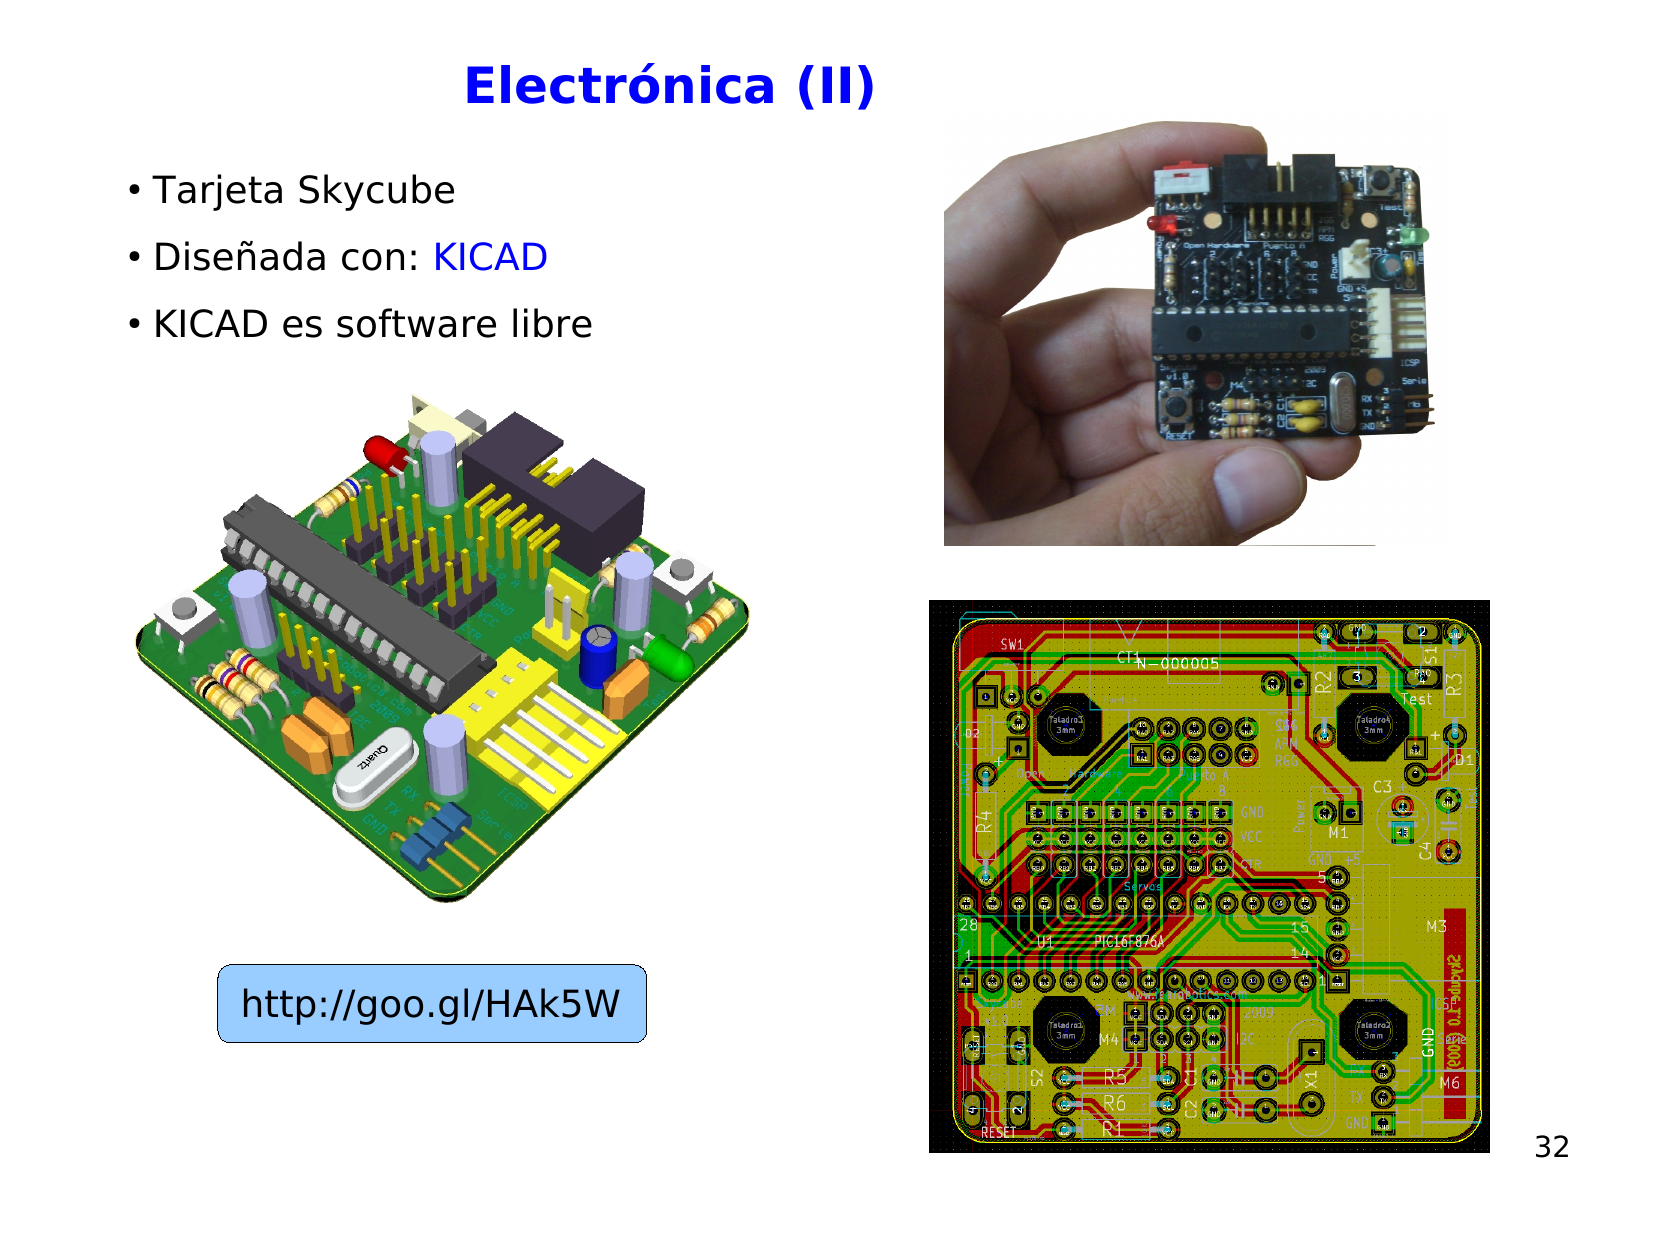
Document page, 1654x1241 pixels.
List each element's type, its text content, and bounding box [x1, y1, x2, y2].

text_box [217, 964, 647, 1043]
picture [944, 105, 1454, 546]
picture [929, 600, 1490, 1153]
picture [127, 383, 757, 913]
text_box Tarjeta Skycube Diseñada con: KICAD KICAD es software libre [113, 161, 845, 355]
text_box http://goo.gl/HAk5W [225, 975, 995, 1034]
text_box Electrónica (II) [448, 49, 1051, 123]
